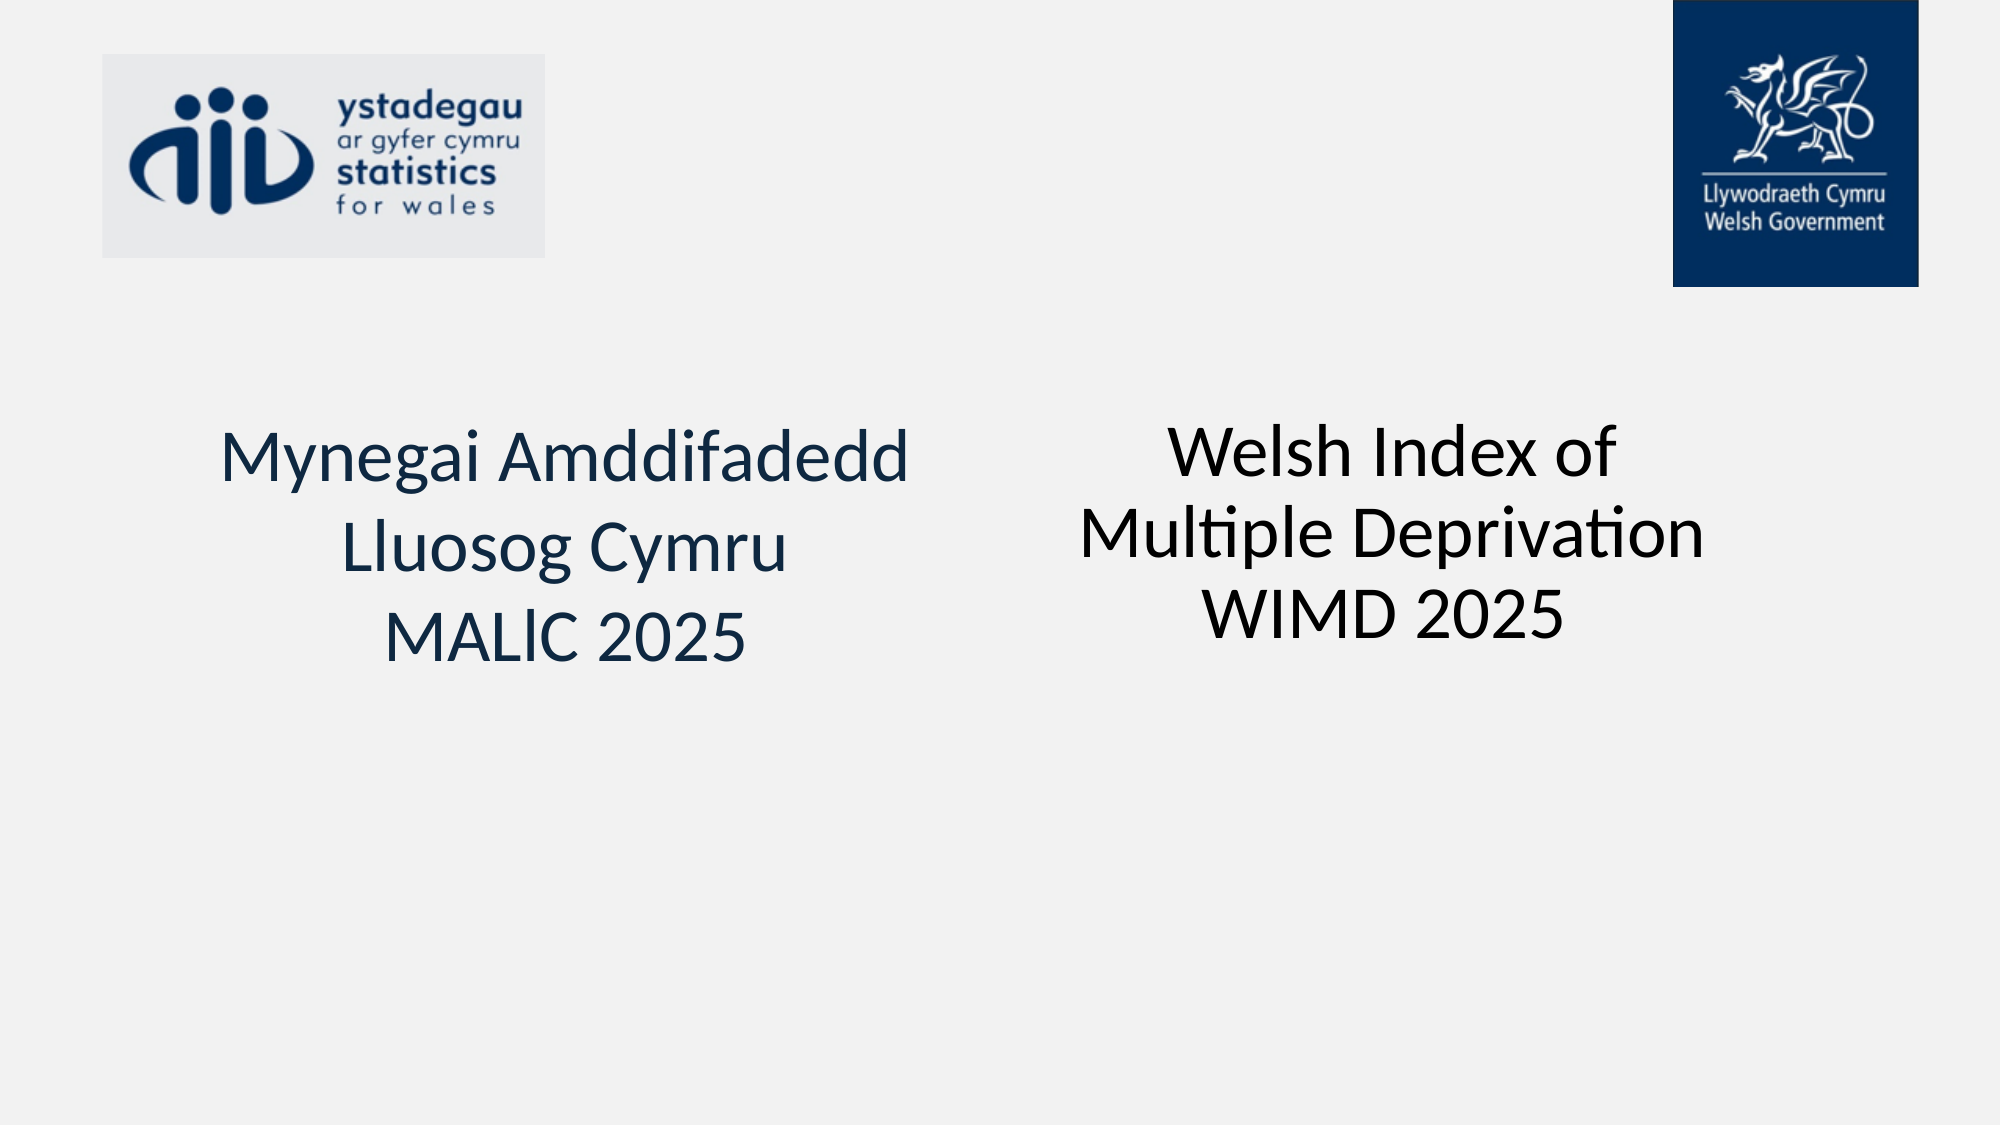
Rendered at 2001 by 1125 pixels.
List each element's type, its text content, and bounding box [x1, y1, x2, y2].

text_box Welsh Index of Multiple Deprivation WIMD 2025 [1057, 404, 1728, 724]
text_box Mynegai Amddifadedd Lluosog Cymru MALlC 2025 [189, 399, 943, 687]
